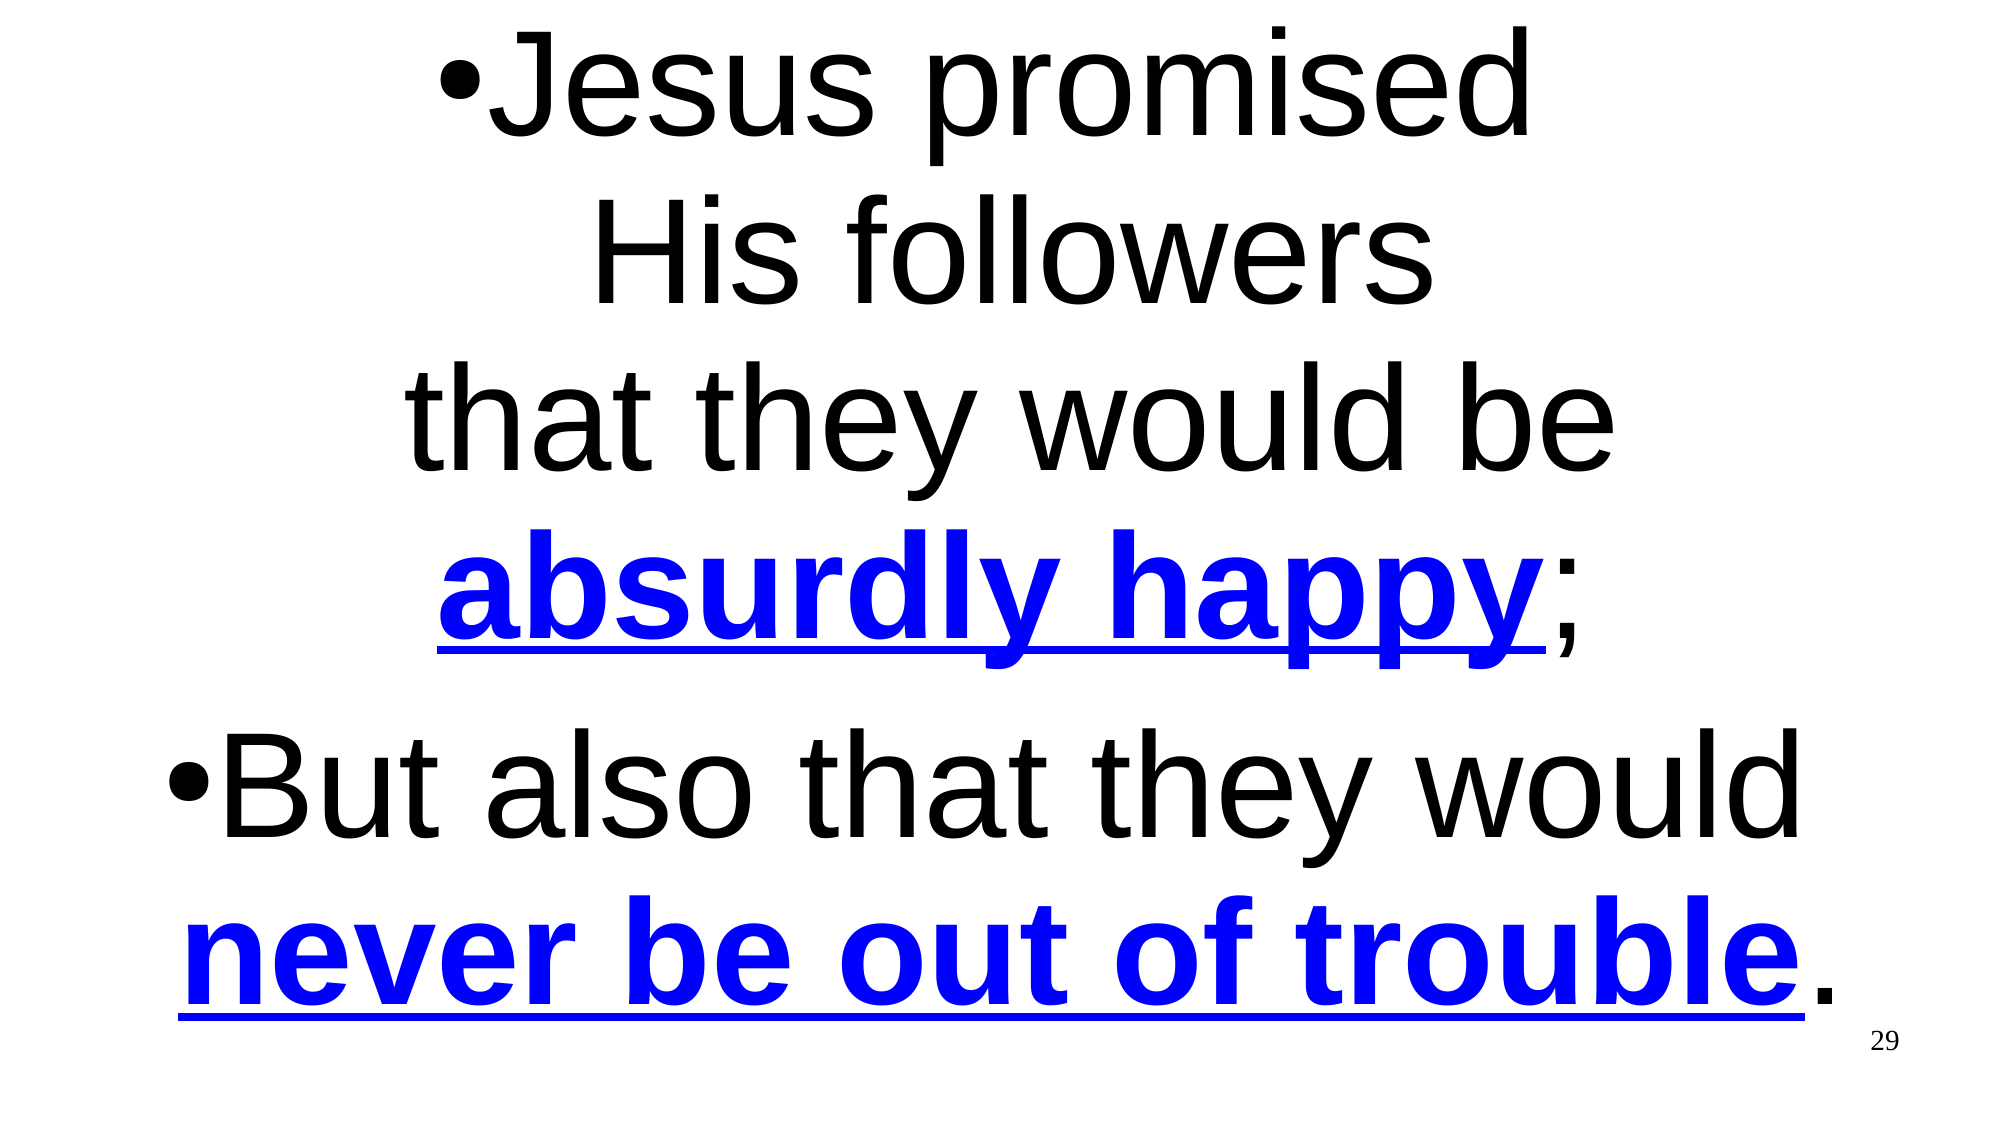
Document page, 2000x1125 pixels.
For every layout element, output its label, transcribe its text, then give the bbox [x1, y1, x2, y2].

list Jesus promised His followers that they would be absurdly happy; But also that they would never be out of trouble. [0, 0, 1996, 1123]
